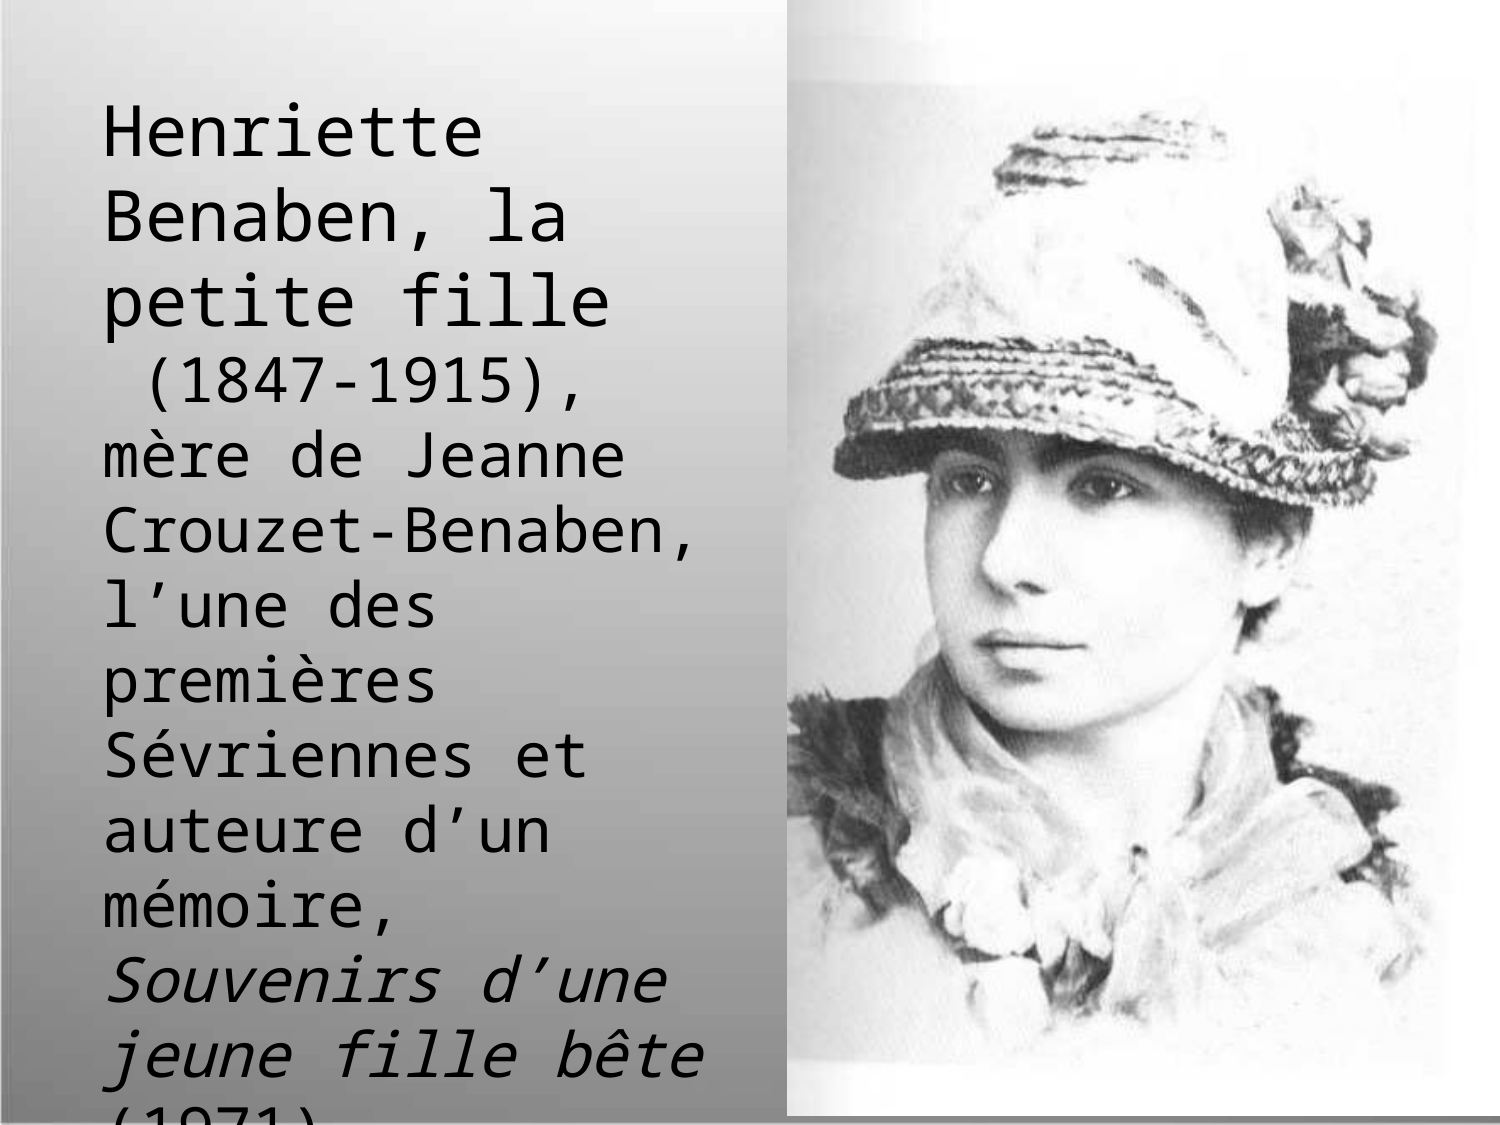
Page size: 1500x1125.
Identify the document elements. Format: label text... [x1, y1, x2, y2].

title Henriette Benaben, la petite fille (1847-1915), mère de Jeanne Crouzet-Benaben, l’une des premières Sévriennes et auteure d’un mémoire, Souvenirs d’une jeune fille bête (1971) [87, 124, 751, 1125]
picture [0, 0, 1500, 1125]
